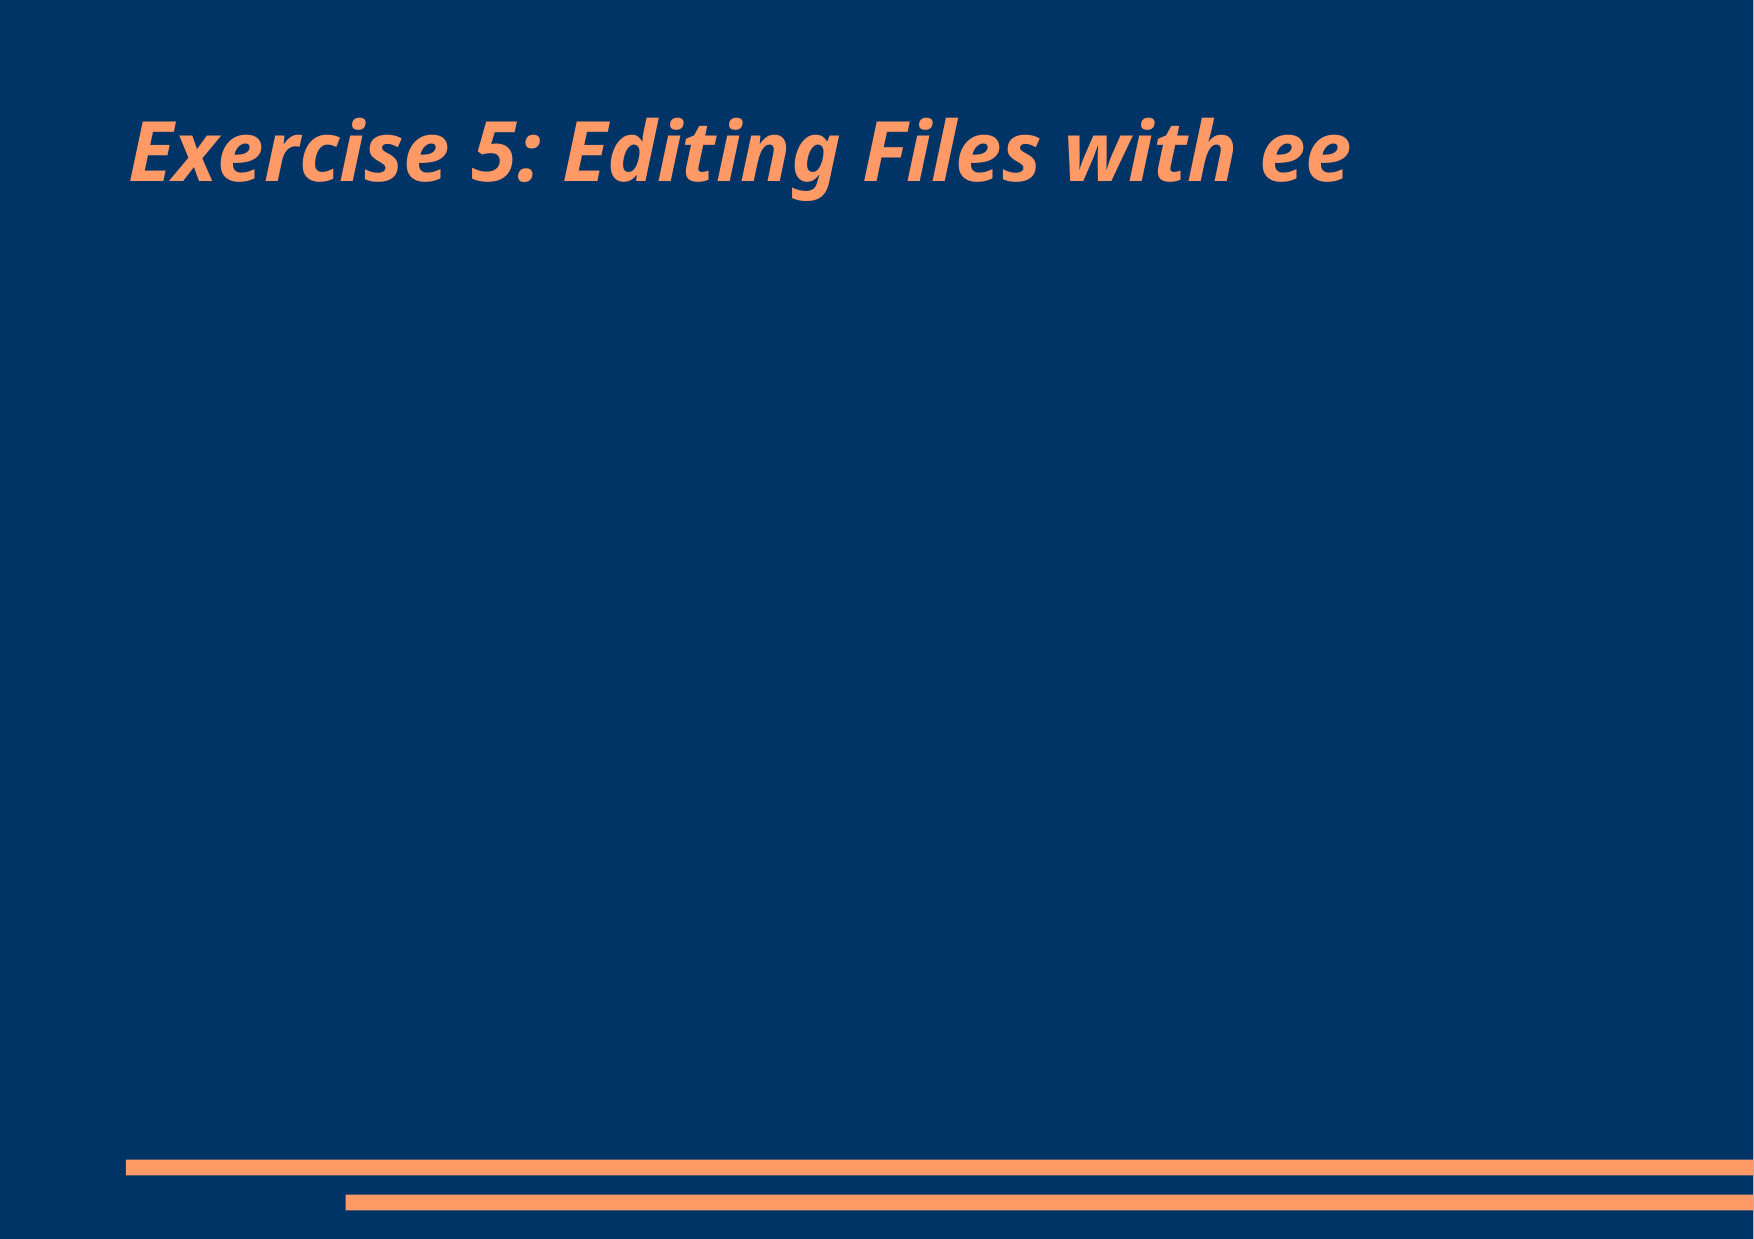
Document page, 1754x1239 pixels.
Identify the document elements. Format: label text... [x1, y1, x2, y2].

title Exercise 5: Editing Files with ee [128, 46, 1627, 253]
